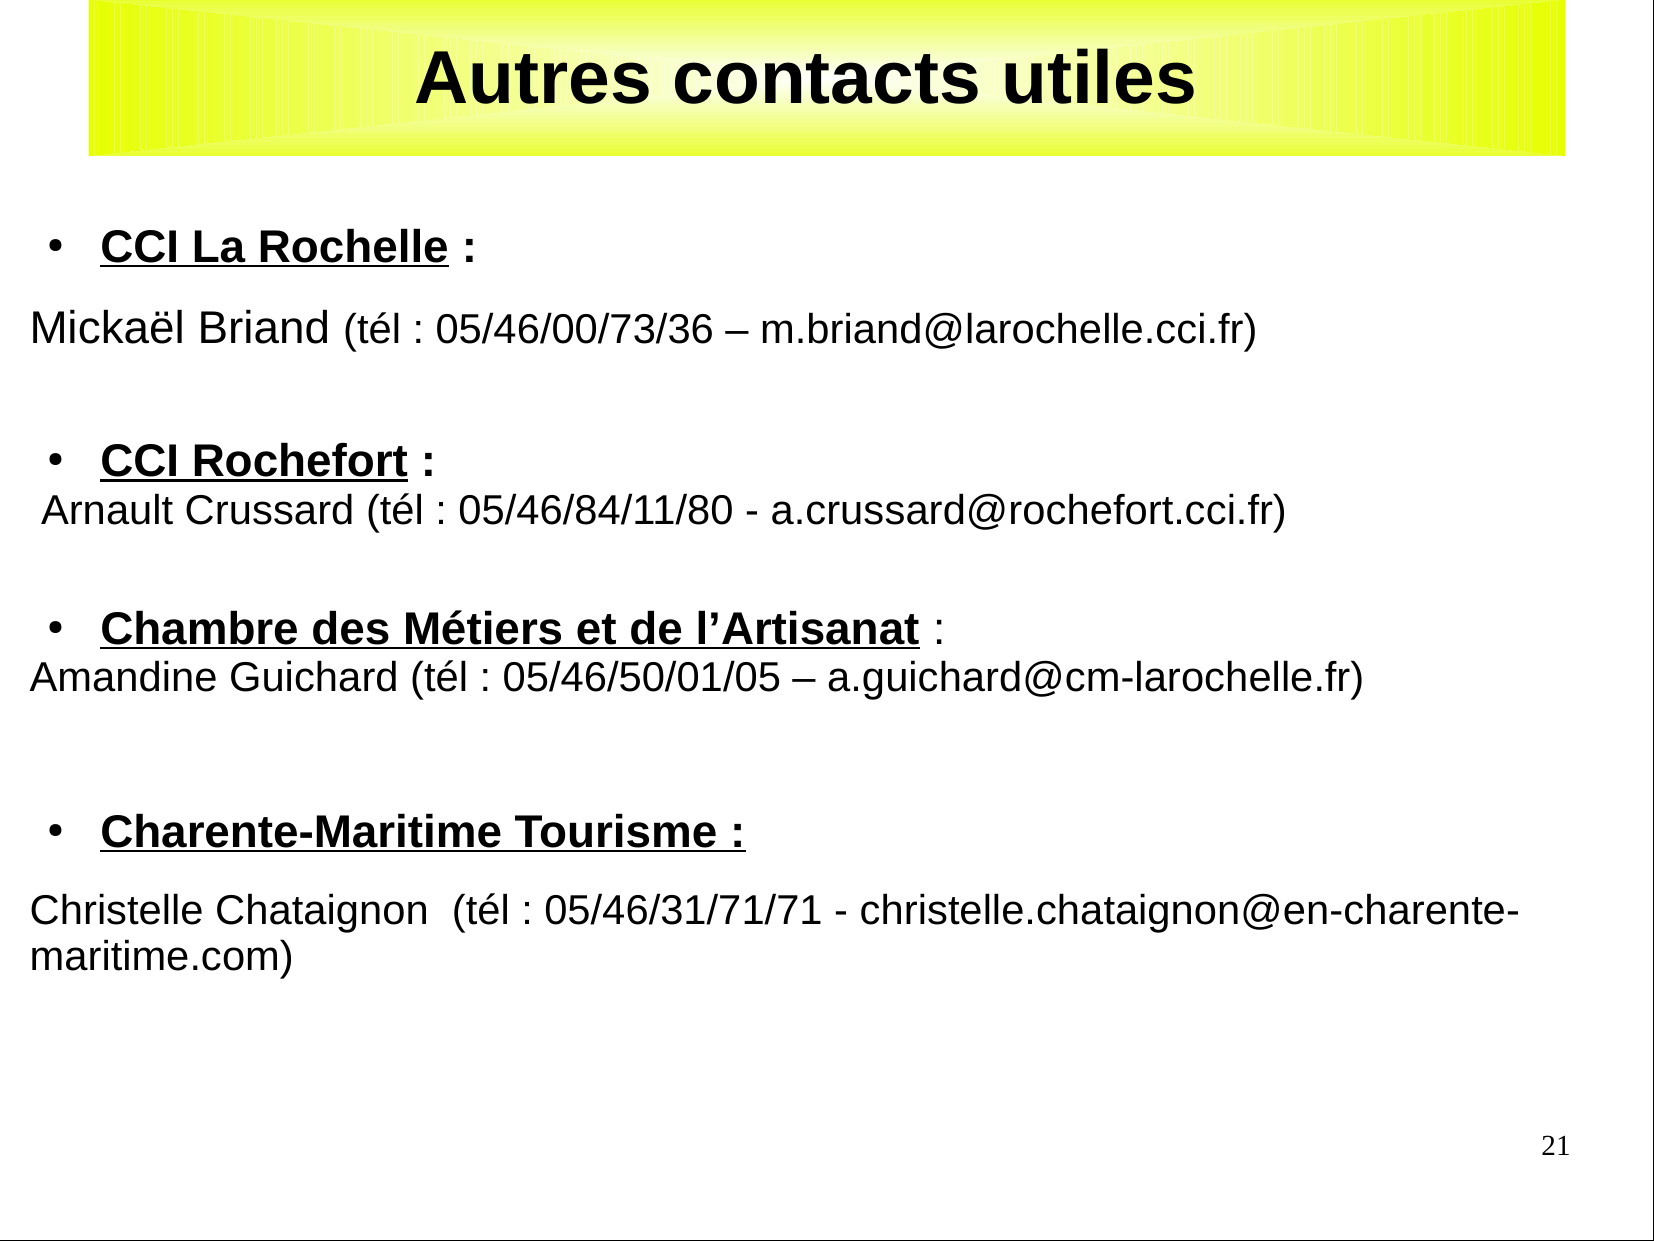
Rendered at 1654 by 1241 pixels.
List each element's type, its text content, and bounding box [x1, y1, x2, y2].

list CCI La Rochelle : Mickaël Briand (tél : 05/46/00/73/36 – m.briand@larochelle.cci.fr) CCI Rochefort : Arnault Crussard (tél : 05/46/84/11/80 - a.crussard@rochefort.cci.fr) Chambre des Métiers et de l’Artisanat : Amandine Guichard (tél : 05/46/50/01/05 – a.guichard@cm-larochelle.fr) Charente-Maritime Tourisme : Christelle Chataignon (tél : 05/46/31/71/71 - christelle.chataignon@en-charente-maritime.com) [29, 177, 1654, 1241]
title Autres contacts utiles [88, 0, 1565, 156]
